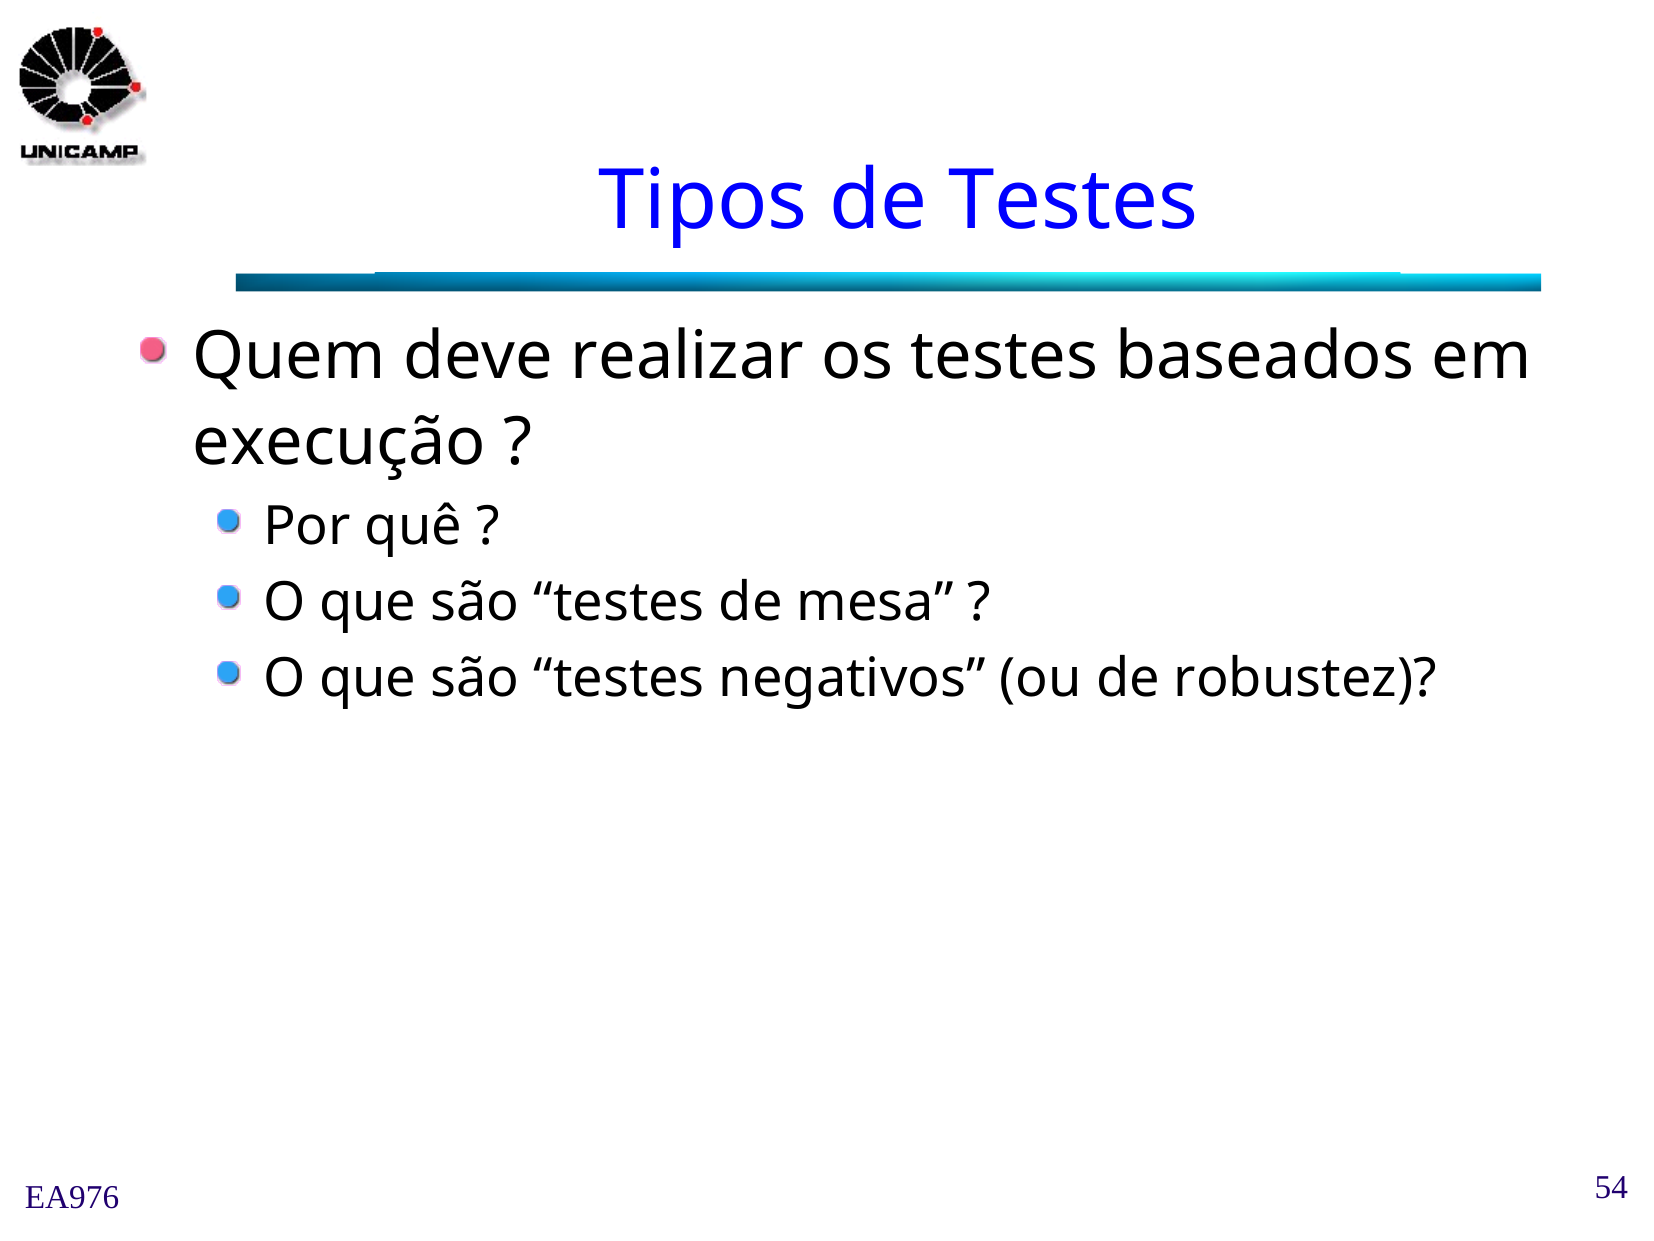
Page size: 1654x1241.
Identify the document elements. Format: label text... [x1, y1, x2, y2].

list Quem deve realizar os testes baseados em execução ? Por quê ? O que são “testes de mesa” ? O que são “testes negativos” (ou de robustez)? [121, 309, 1625, 1182]
picture [125, 272, 1654, 295]
title Tipos de Testes [264, 57, 1534, 250]
